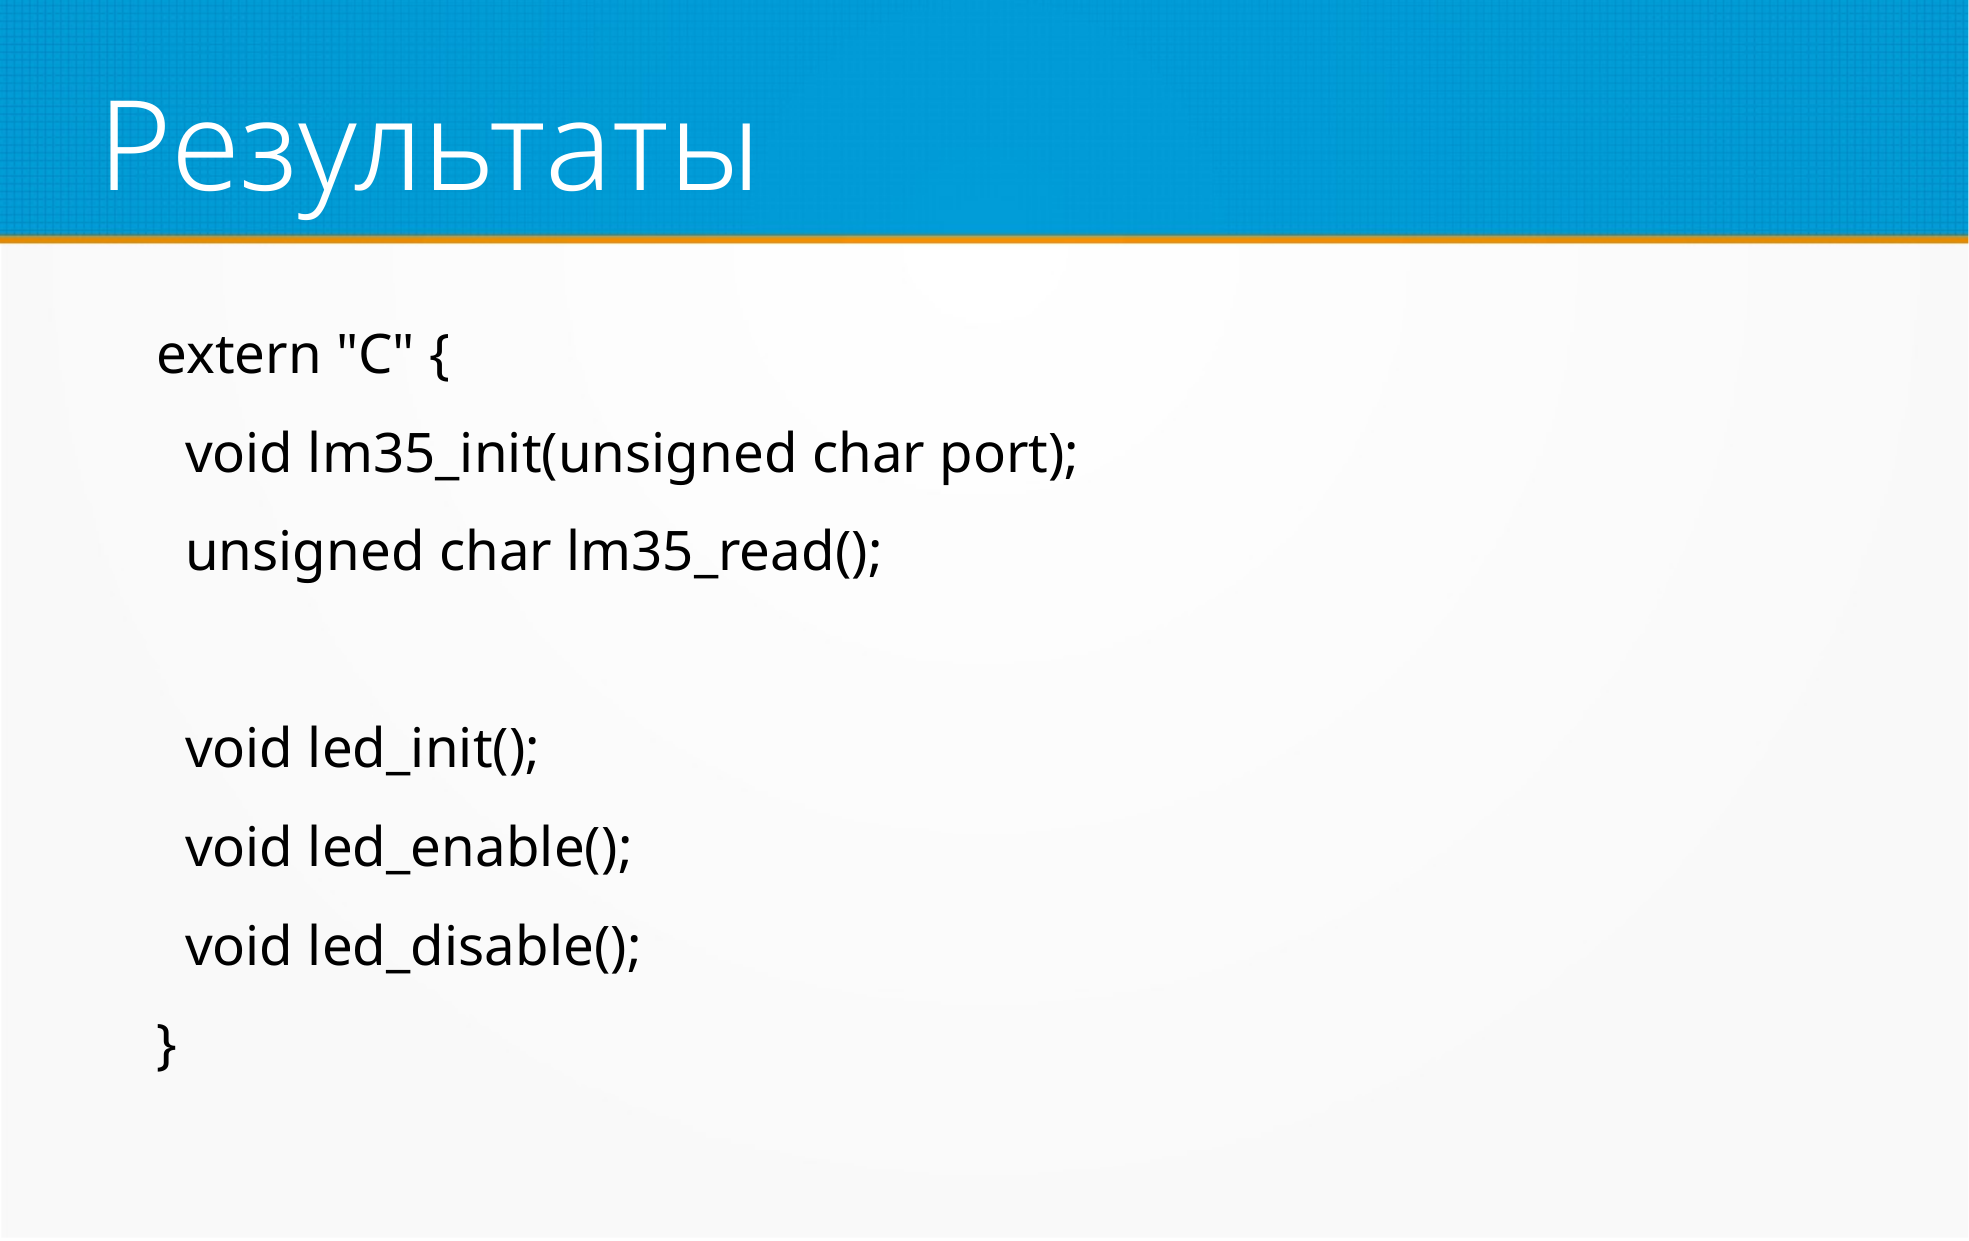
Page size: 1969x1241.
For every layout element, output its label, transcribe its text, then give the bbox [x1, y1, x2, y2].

picture [0, 233, 1969, 1241]
list extern "C" { void lm35_init(unsigned char port); unsigned char lm35_read(); void led_init(); void led_enable(); void led_disable(); } [98, 315, 1861, 1081]
title Результаты [98, 19, 1870, 227]
